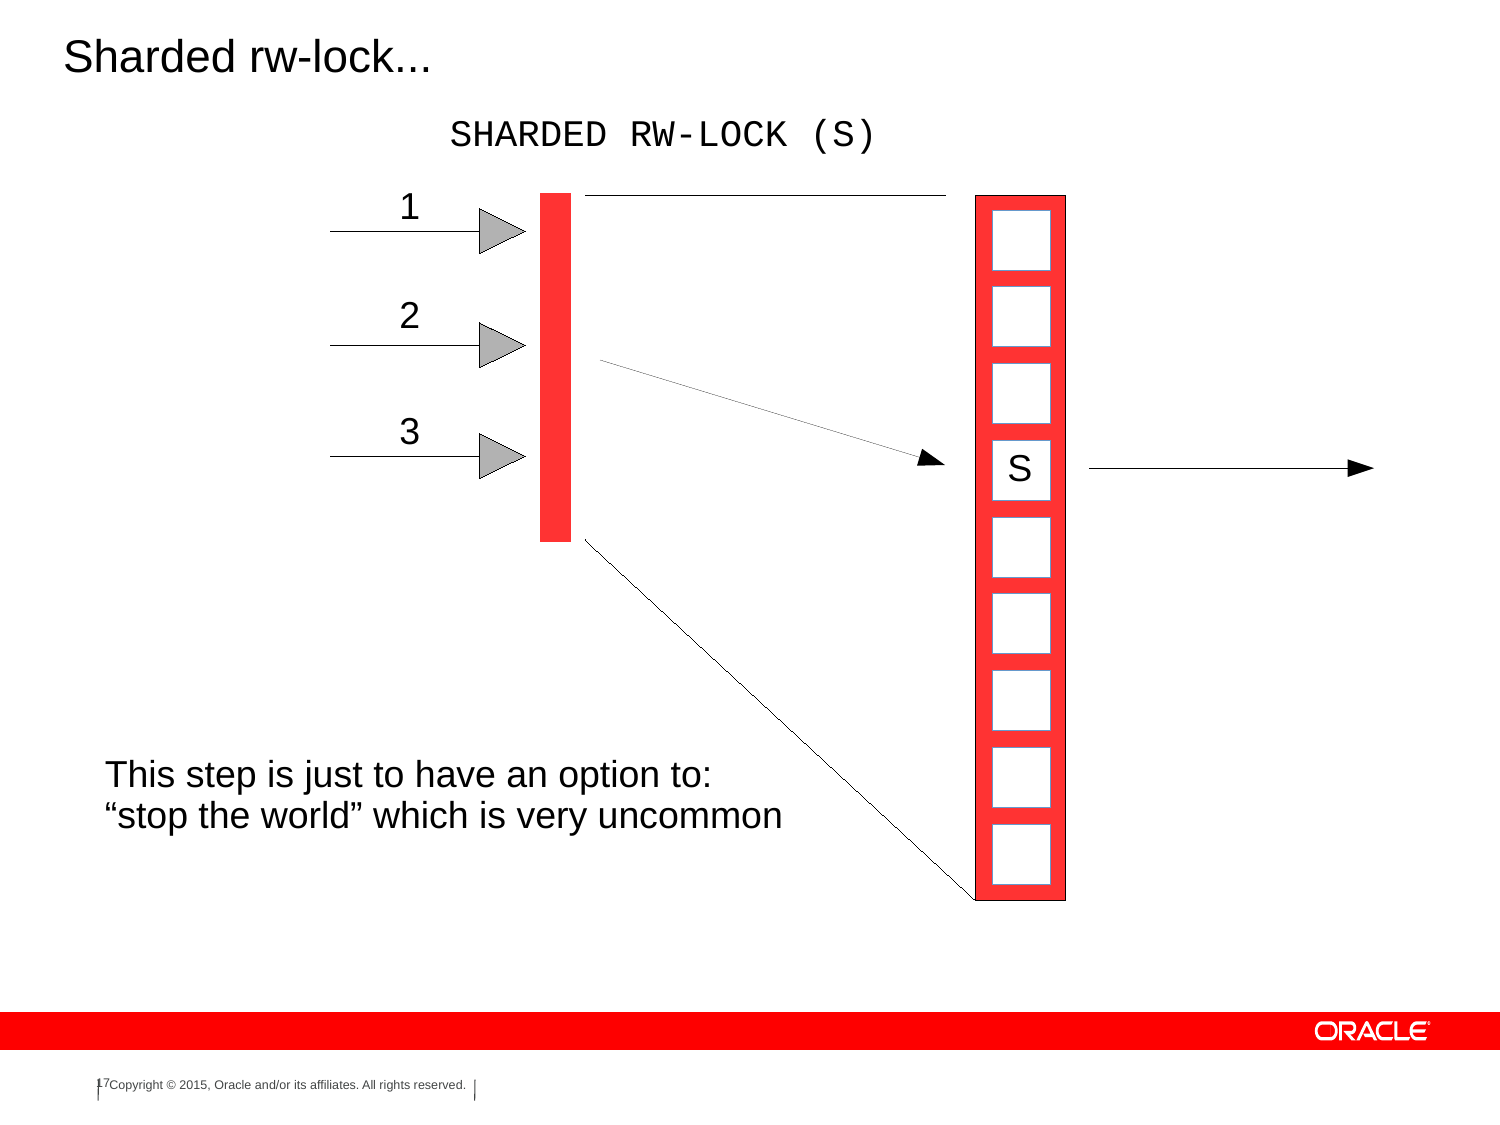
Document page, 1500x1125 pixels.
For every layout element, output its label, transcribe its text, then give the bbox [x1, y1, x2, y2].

text_box 3 [384, 403, 436, 461]
text_box SHARDED RW-LOCK (S) [435, 107, 893, 165]
picture [0, 1012, 1500, 1050]
text_box S [992, 440, 1048, 497]
text_box 1 [384, 178, 436, 236]
text_box Sharded rw-lock... [48, 23, 1170, 91]
text_box [436, 208, 526, 254]
text_box 2 [384, 286, 436, 344]
text_box [540, 193, 571, 542]
text_box [975, 195, 1066, 901]
text_box [436, 433, 526, 479]
text_box This step is just to have an option to: “stop the world” which is very uncommon [90, 615, 826, 976]
text_box [330, 322, 526, 368]
